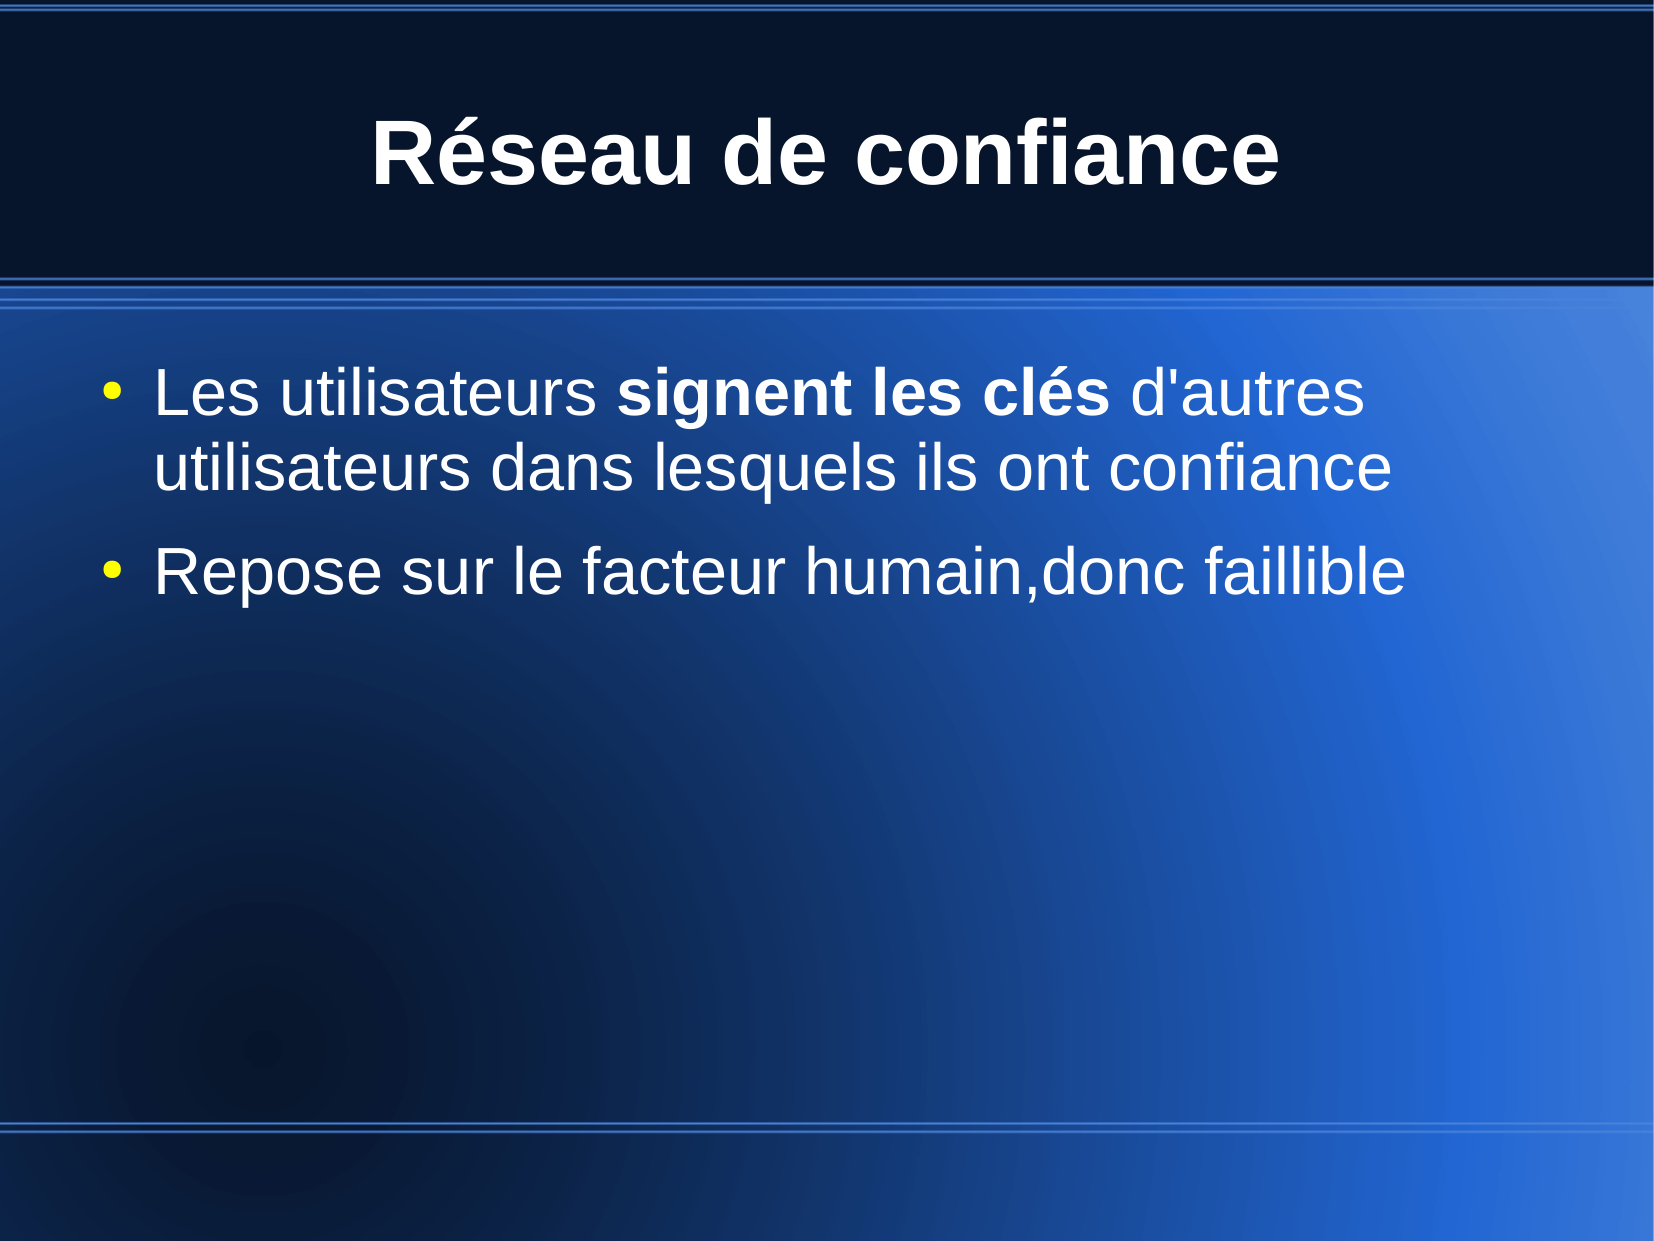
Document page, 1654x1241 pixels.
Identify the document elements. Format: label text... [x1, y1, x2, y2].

title Réseau de confiance [82, 49, 1571, 257]
list Les utilisateurs signent les clés d'autres utilisateurs dans lesquels ils ont confiance Repose sur le facteur humain,donc faillible [82, 355, 1571, 1075]
picture [0, 0, 1654, 1241]
